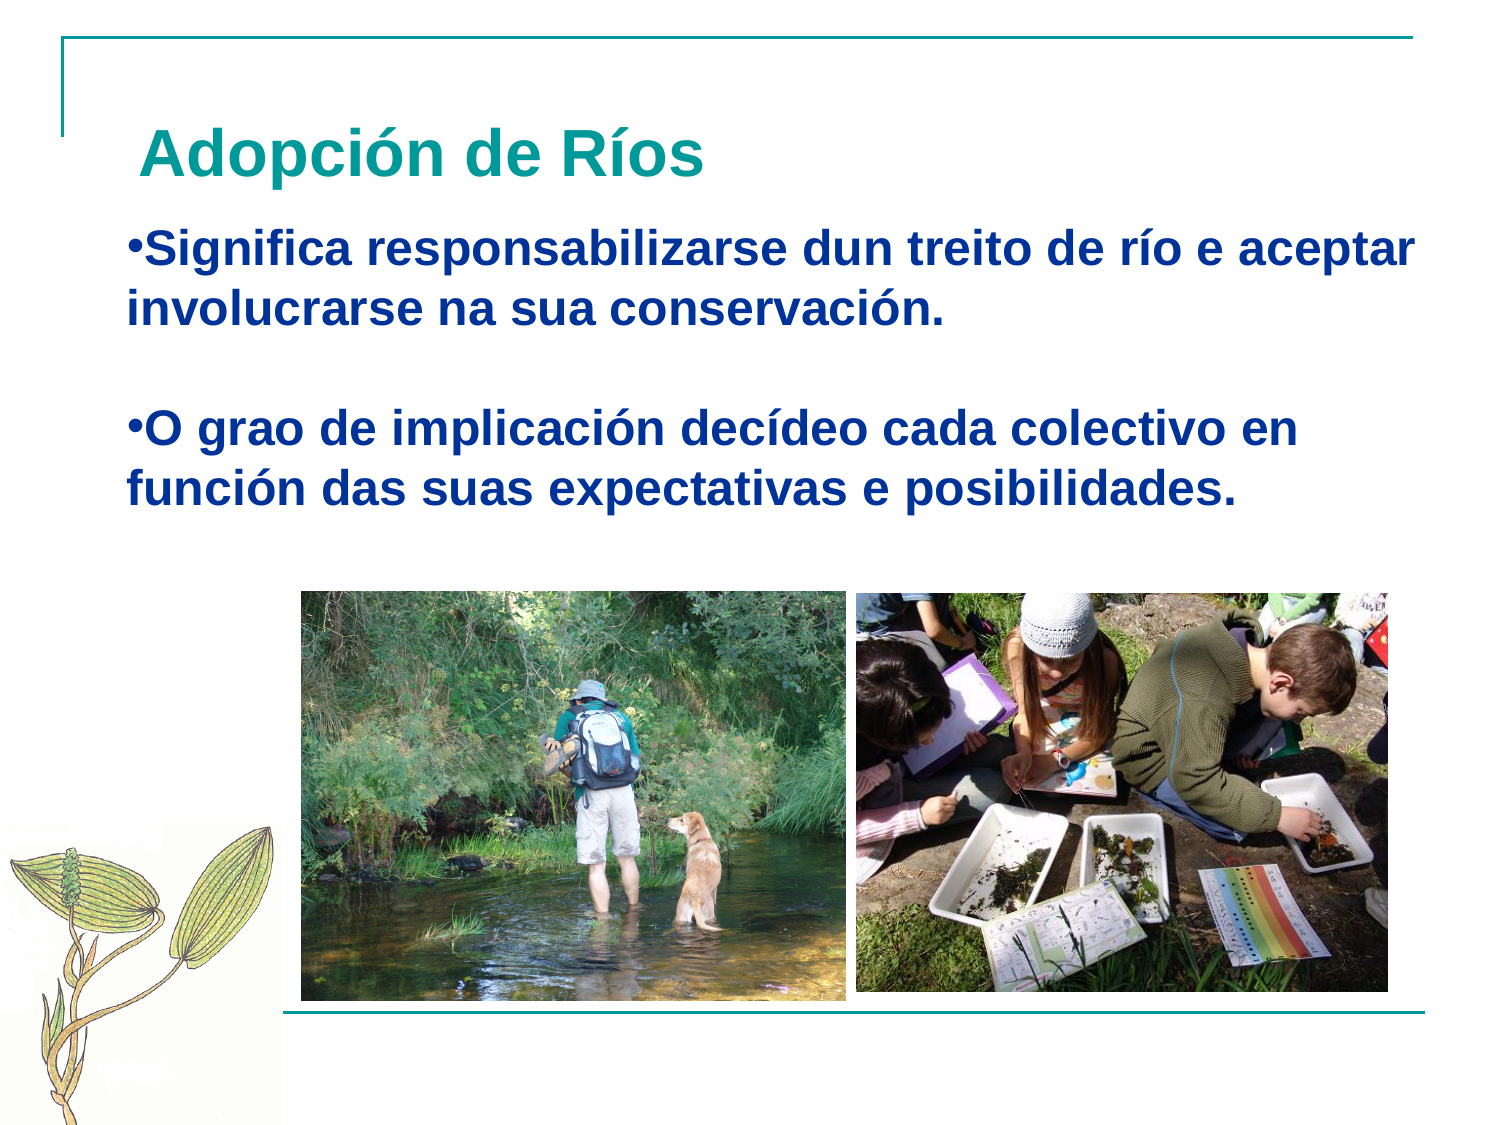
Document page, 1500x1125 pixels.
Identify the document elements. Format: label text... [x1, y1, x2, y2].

picture [856, 593, 1388, 992]
text_box Significa responsabilizarse dun treito de río e aceptar involucrarse na sua conservación. O grao de implicación decídeo cada colectivo en función das suas expectativas e posibilidades. [112, 208, 1435, 615]
text_box Adopción de Ríos [123, 101, 886, 198]
picture [0, 822, 283, 1125]
picture [301, 591, 846, 1001]
